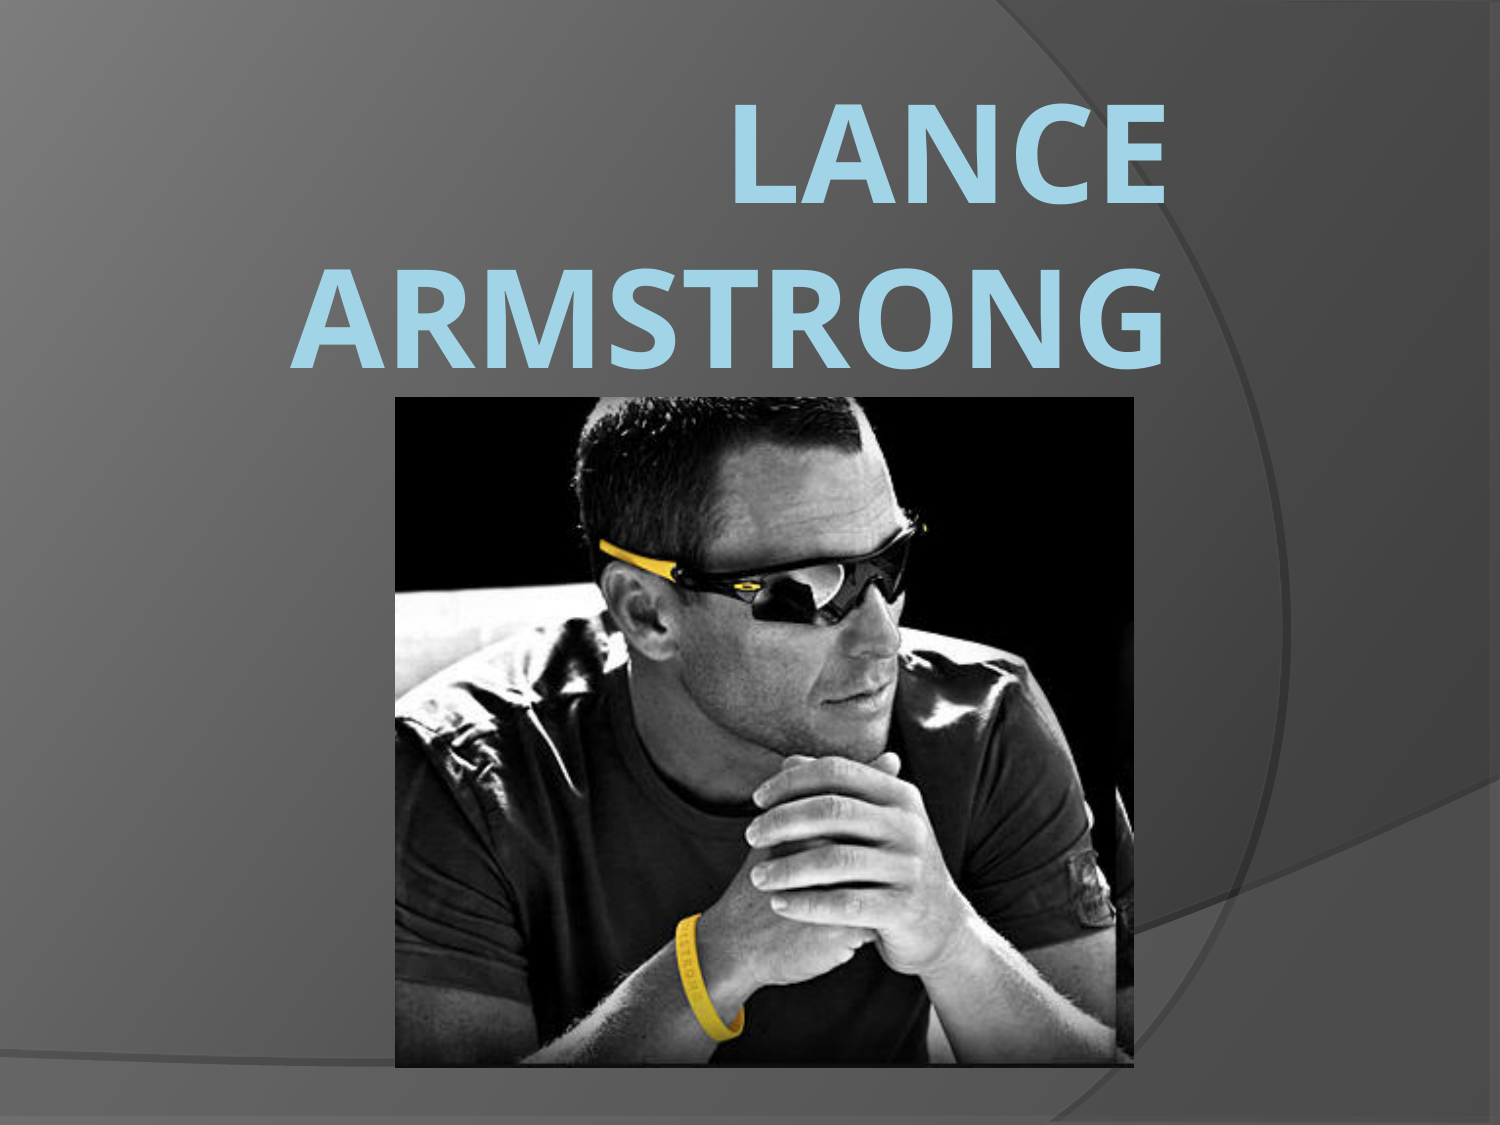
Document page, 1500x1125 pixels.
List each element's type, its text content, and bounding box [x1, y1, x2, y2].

picture [395, 397, 1134, 1068]
title Lance Armstrong [117, 58, 1181, 437]
